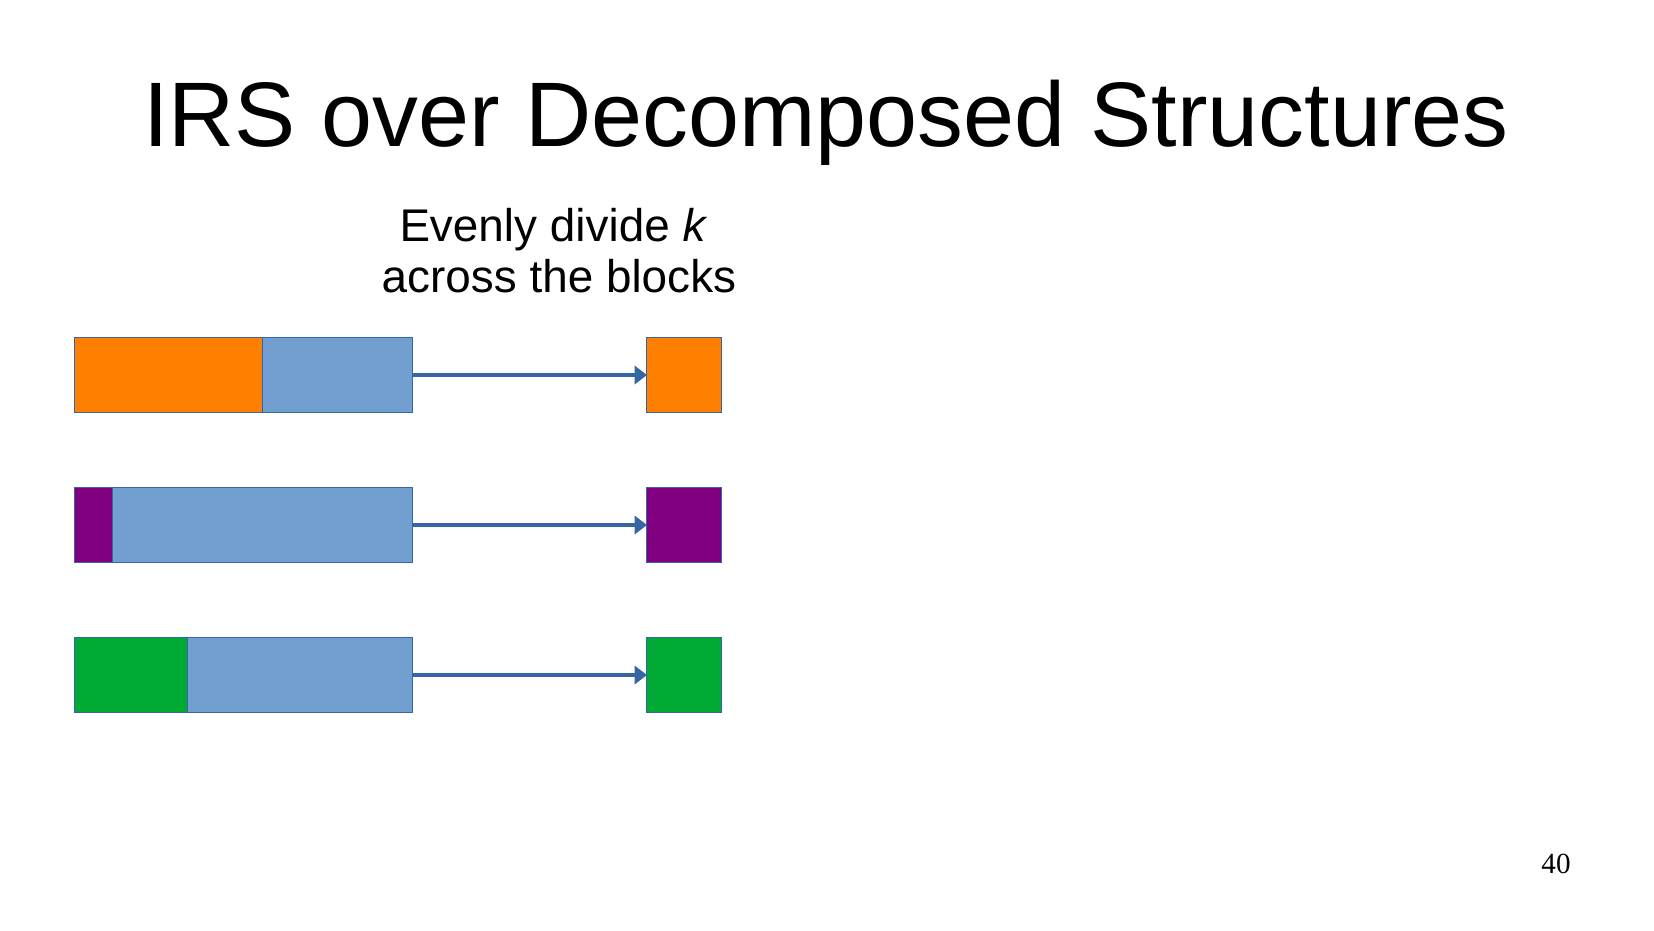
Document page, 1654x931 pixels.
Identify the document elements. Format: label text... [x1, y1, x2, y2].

text_box [74, 487, 413, 563]
title IRS over Decomposed Structures [82, 37, 1571, 193]
text_box [646, 337, 722, 413]
text_box [646, 637, 722, 713]
text_box [74, 337, 413, 413]
text_box Evenly divide k across the blocks [366, 192, 751, 310]
text_box [646, 487, 722, 563]
text_box [74, 637, 413, 713]
